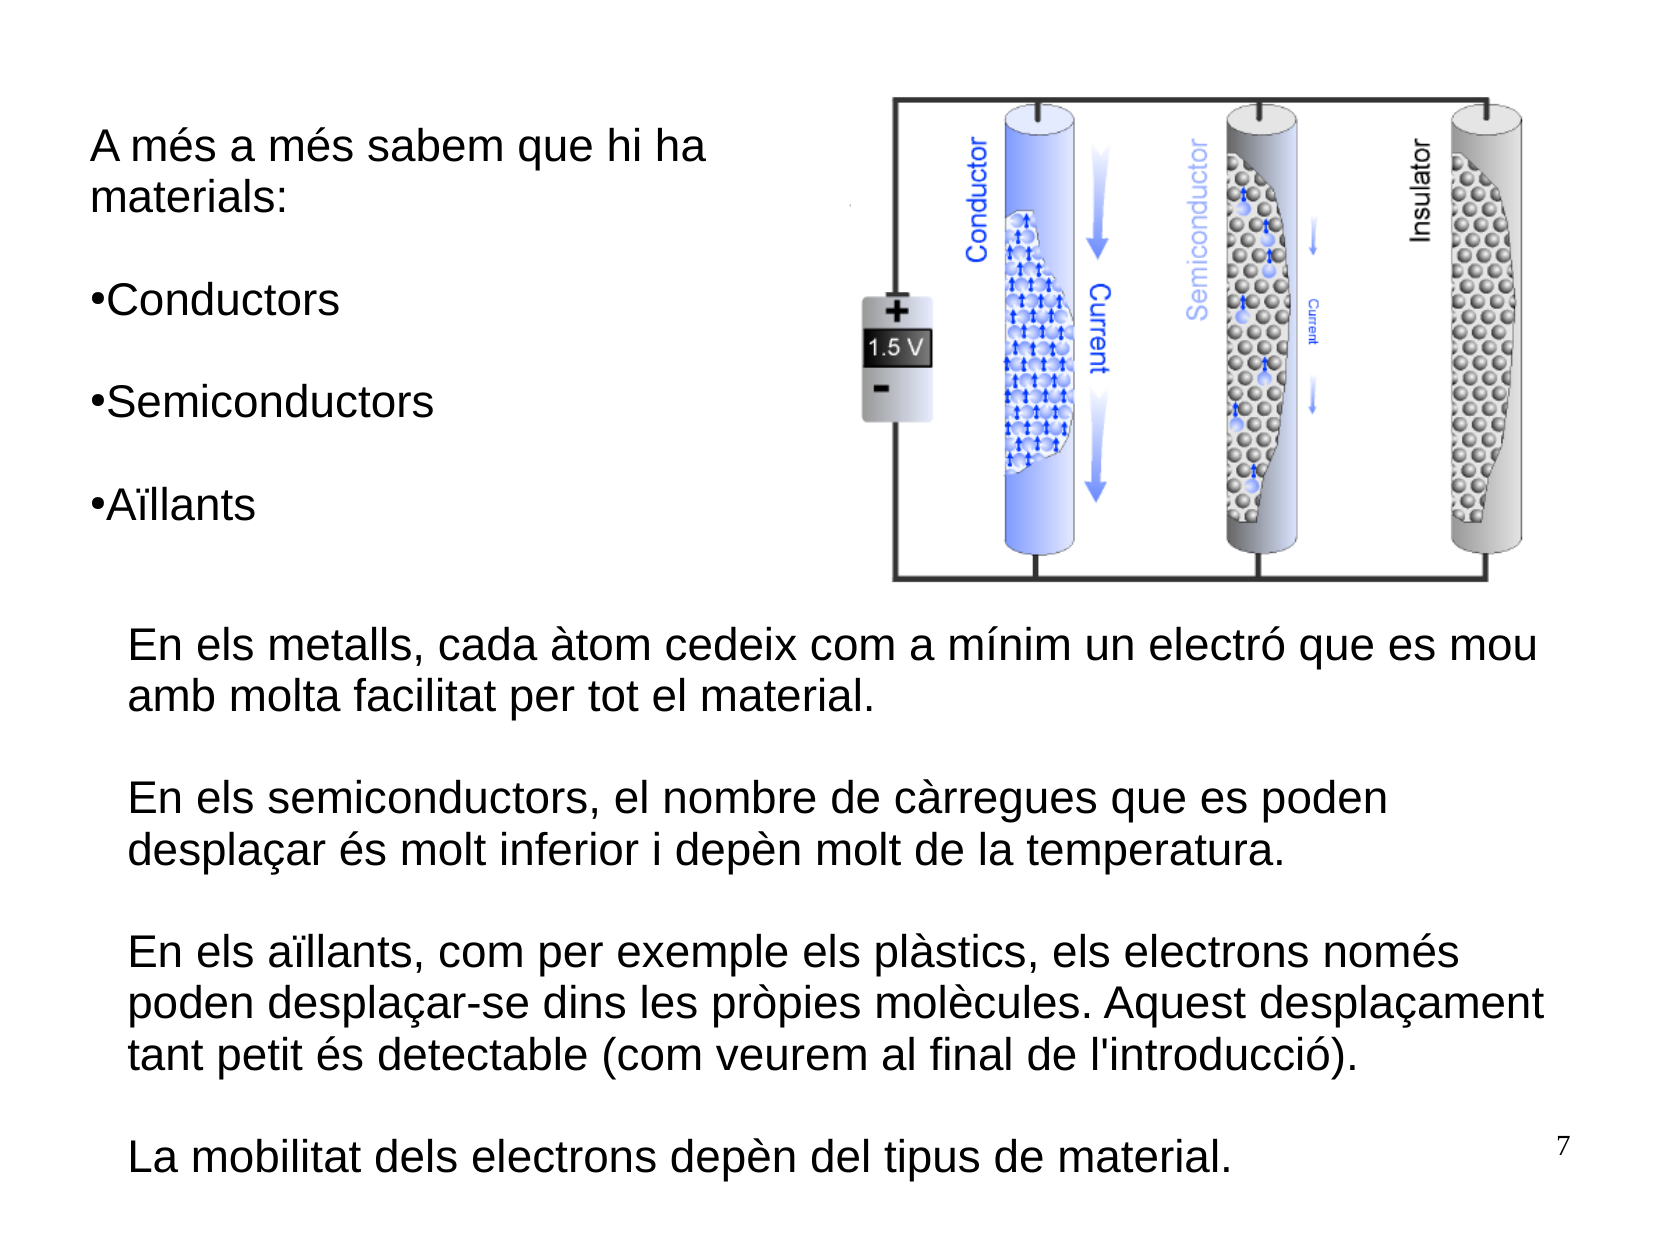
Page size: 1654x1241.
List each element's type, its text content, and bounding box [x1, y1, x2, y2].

text_box A més a més sabem que hi ha materials: Conductors Semiconductors Aïllants [75, 112, 751, 589]
text_box En els metalls, cada àtom cedeix com a mínim un electró que es mou amb molta facilitat per tot el material. En els semiconductors, el nombre de càrregues que es poden desplaçar és molt inferior i depèn molt de la temperatura. En els aïllants, com per exemple els plàstics, els electrons només poden desplaçar-se dins les pròpies molècules. Aquest desplaçament tant petit és detectable (com veurem al final de l'introducció). La mobilitat dels electrons depèn del tipus de material. [112, 611, 1613, 1191]
picture [849, 75, 1538, 601]
